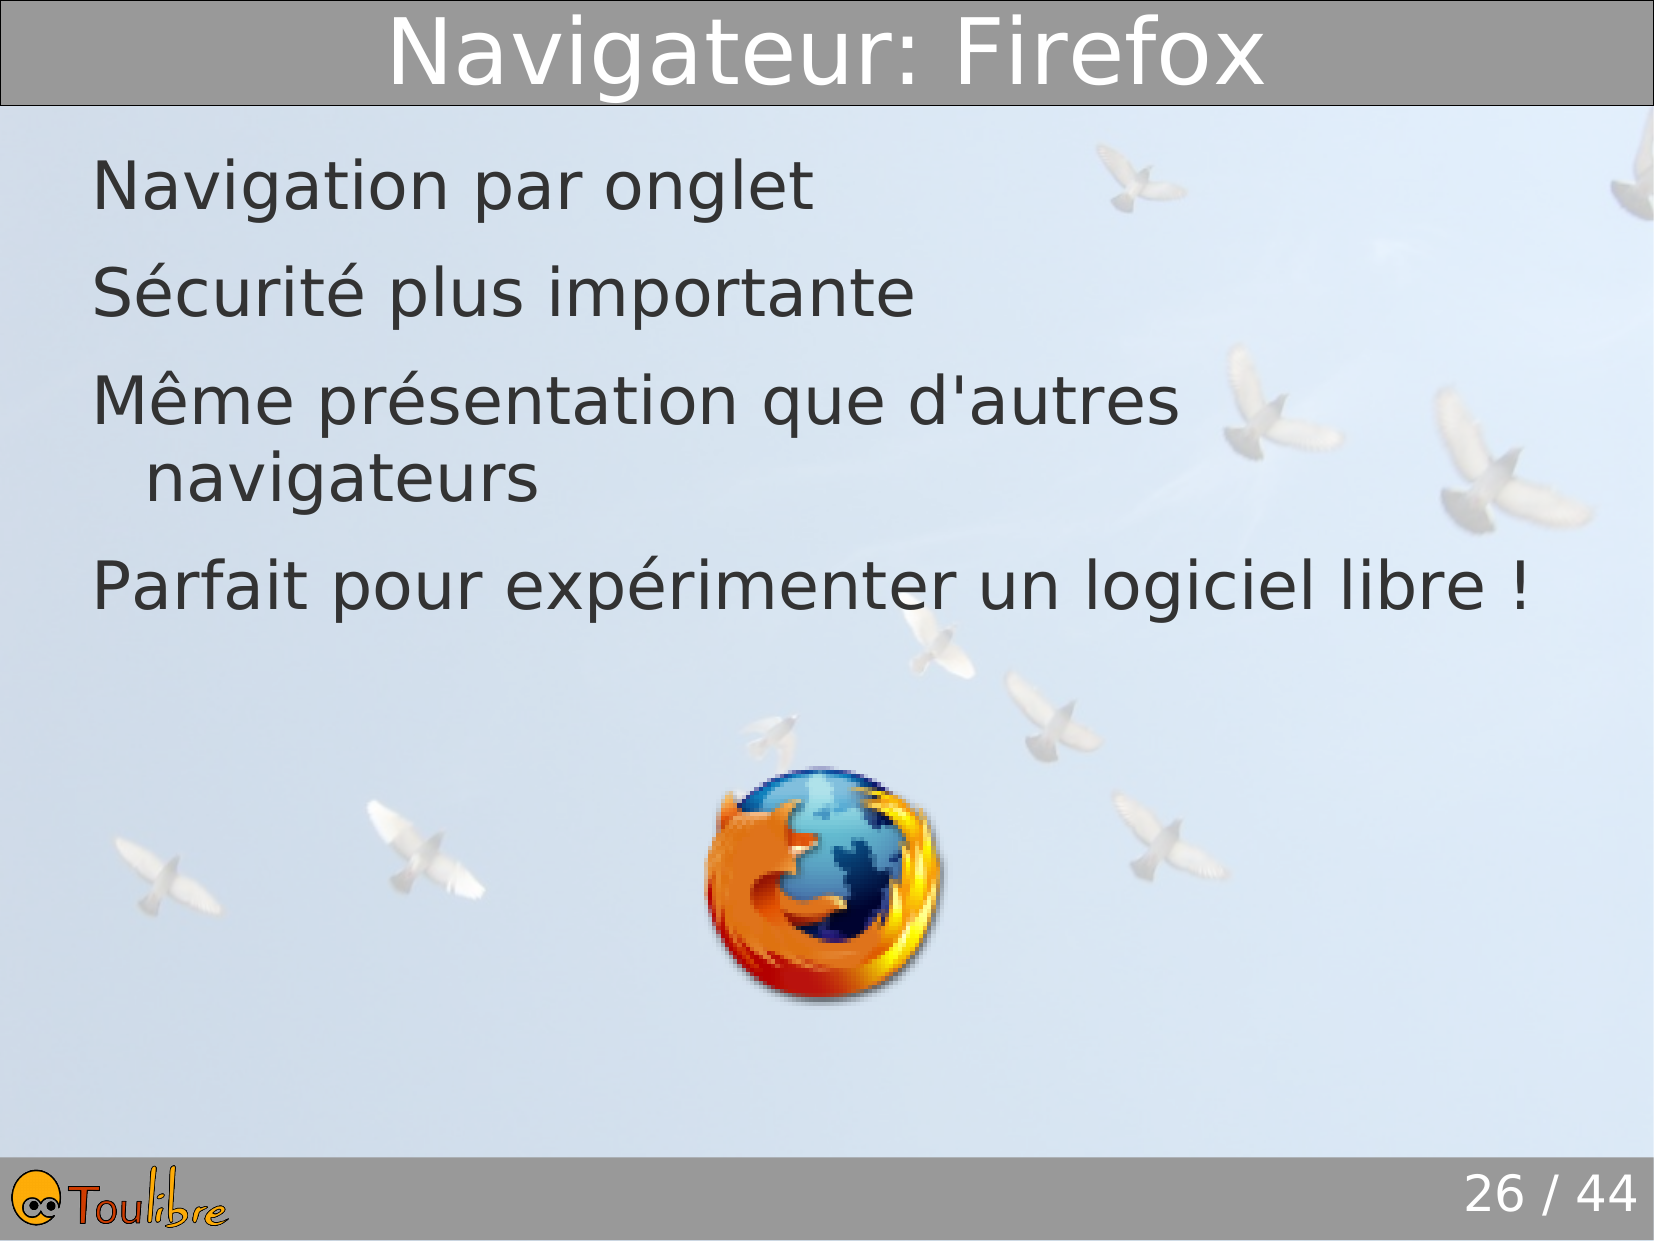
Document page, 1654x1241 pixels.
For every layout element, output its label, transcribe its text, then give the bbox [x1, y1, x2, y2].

picture [700, 766, 953, 1019]
title Navigateur: Firefox [0, 0, 1654, 107]
list Navigation par onglet Sécurité plus importante Même présentation que d'autres navigateurs Parfait pour expérimenter un logiciel libre ! [73, 147, 1595, 1109]
picture [11, 1165, 229, 1228]
